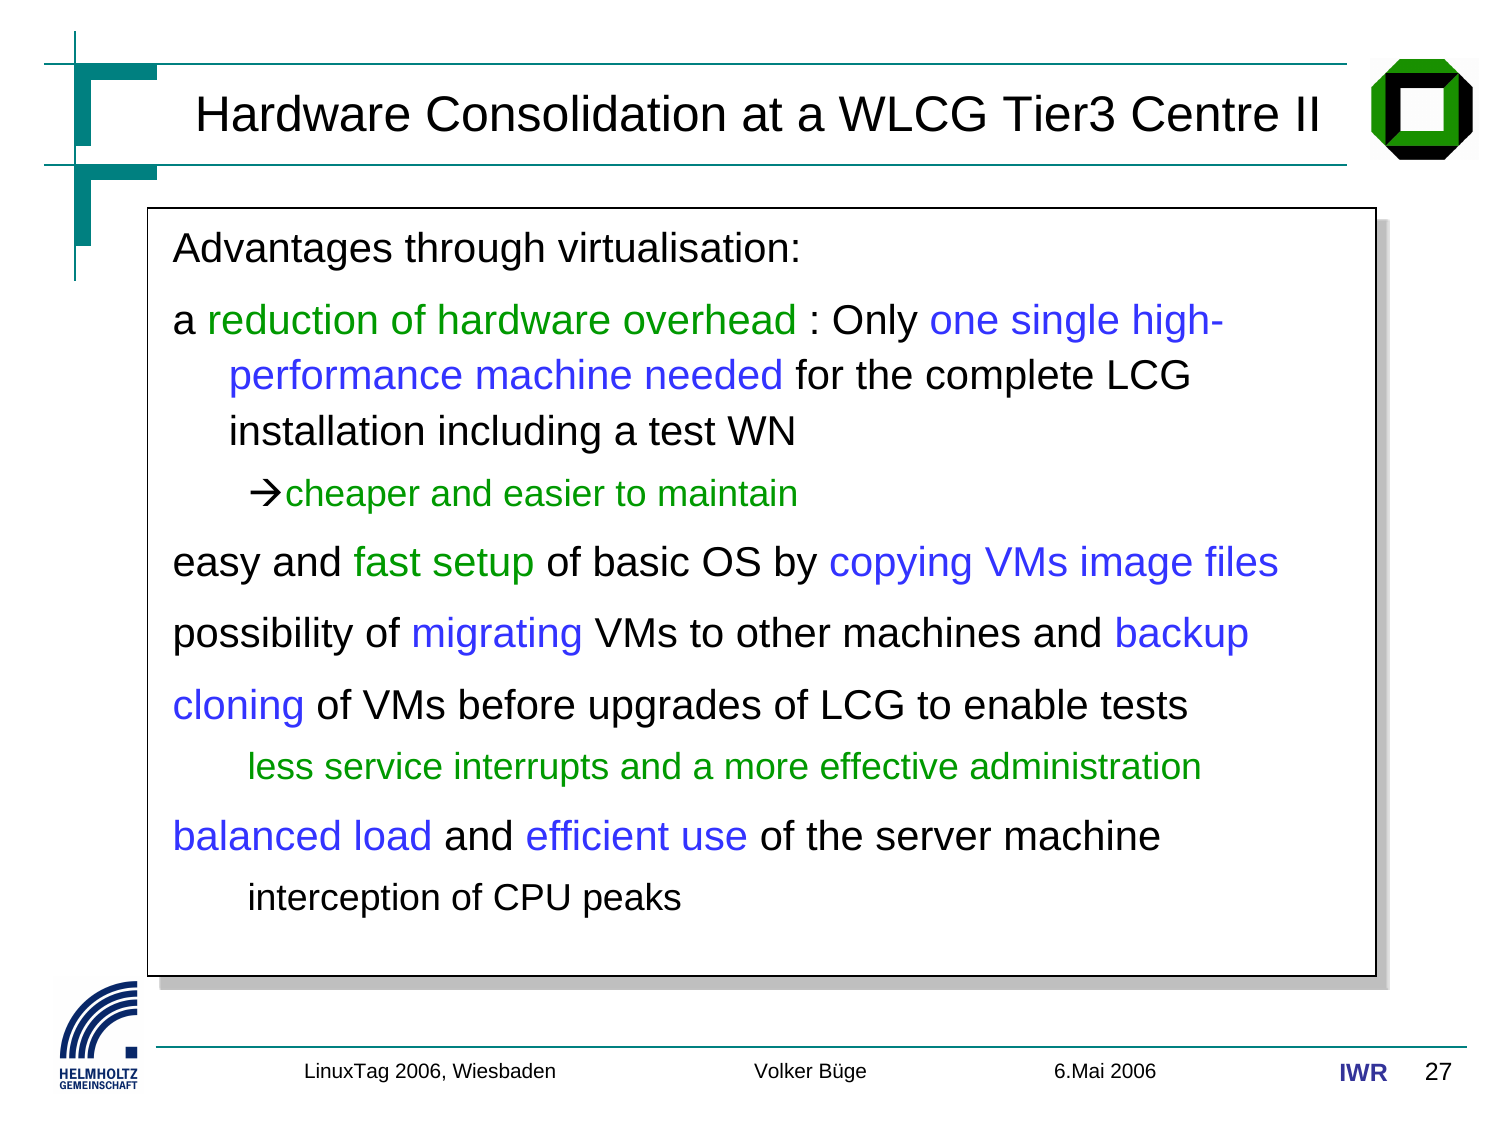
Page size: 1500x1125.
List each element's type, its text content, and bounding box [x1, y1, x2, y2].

text_box [147, 207, 1376, 977]
list Advantages through virtualisation: a reduction of hardware overhead : Only one single high- performance machine needed for the complete LCG installation including a test WN cheaper and easier to maintain easy and fast setup of basic OS by copying VMs image files possibility of migrating VMs to other machines and backup cloning of VMs before upgrades of LCG to enable tests less service interrupts and a more effective administration balanced load and efficient use of the server machine interception of CPU peaks [157, 208, 1412, 1123]
title Hardware Consolidation at a WLCG Tier3 Centre II [171, 53, 1347, 165]
picture [1370, 58, 1479, 160]
